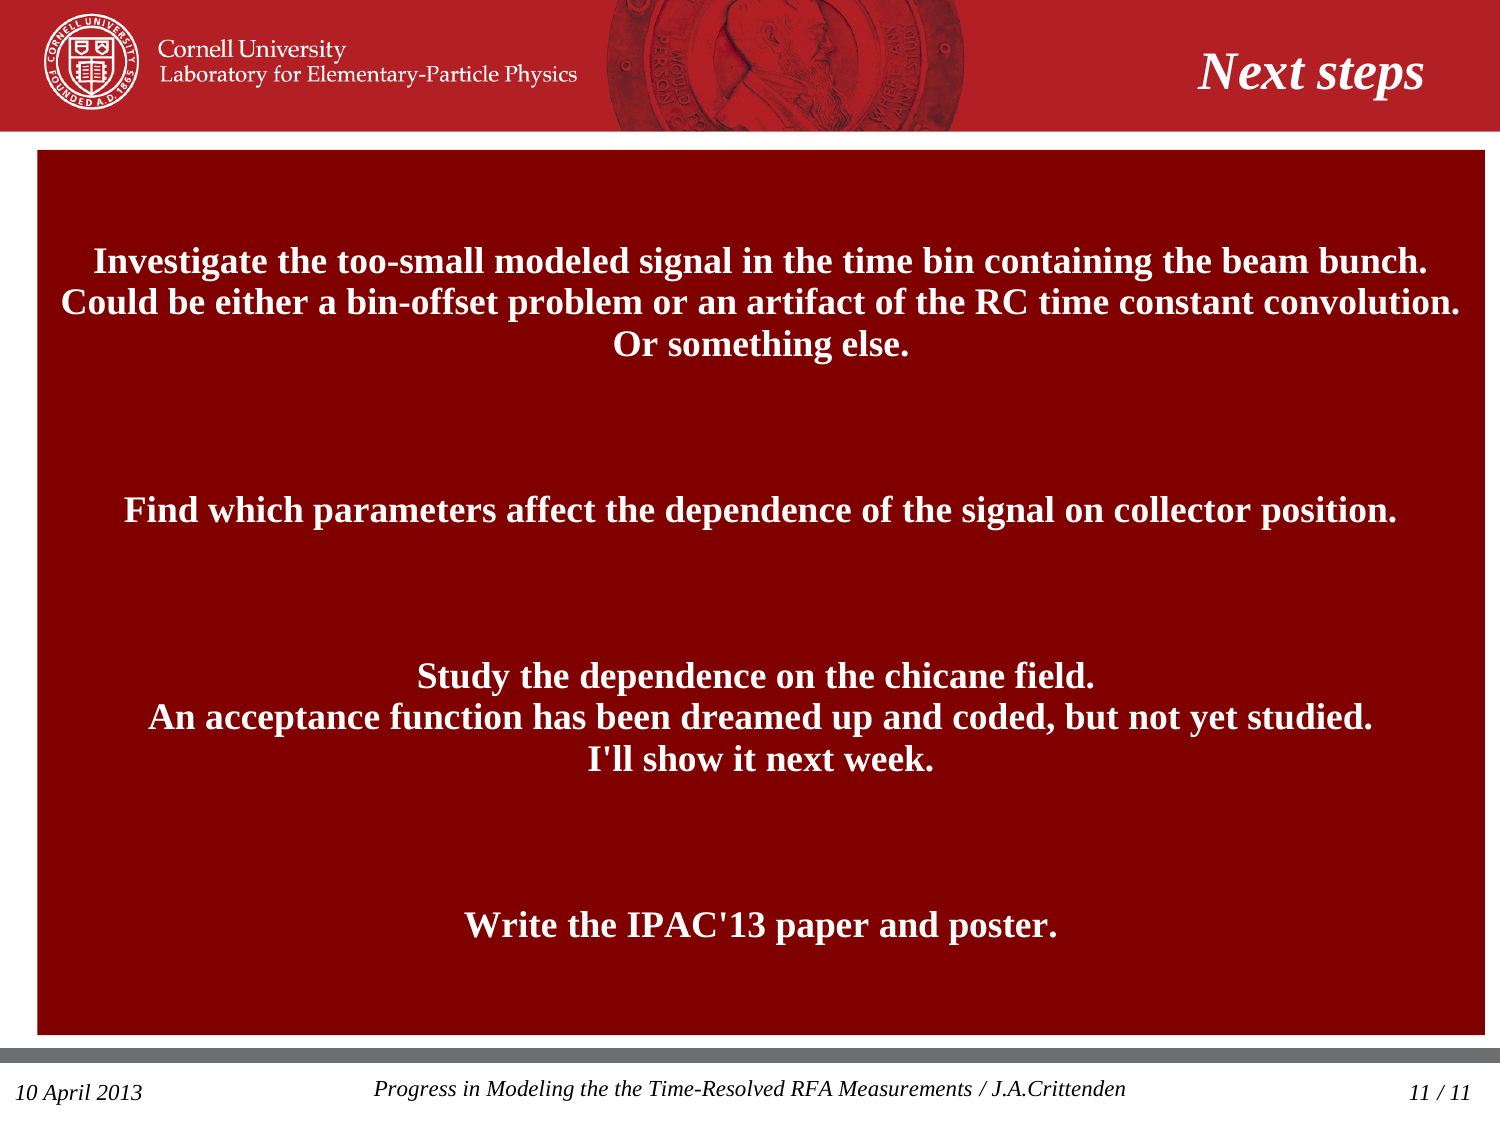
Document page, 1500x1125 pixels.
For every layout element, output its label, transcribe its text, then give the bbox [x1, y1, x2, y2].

title Next steps [1125, 7, 1500, 136]
picture [0, 0, 1500, 132]
text_box Investigate the too-small modeled signal in the time bin containing the beam bunch. Could be either a bin-offset problem or an artifact of the RC time constant convolution. Or something else. Find which parameters affect the dependence of the signal on collector position. Study the dependence on the chicane field. An acceptance function has been dreamed up and coded, but not yet studied. I'll show it next week. Write the IPAC'13 paper and poster. [37, 149, 1485, 1036]
